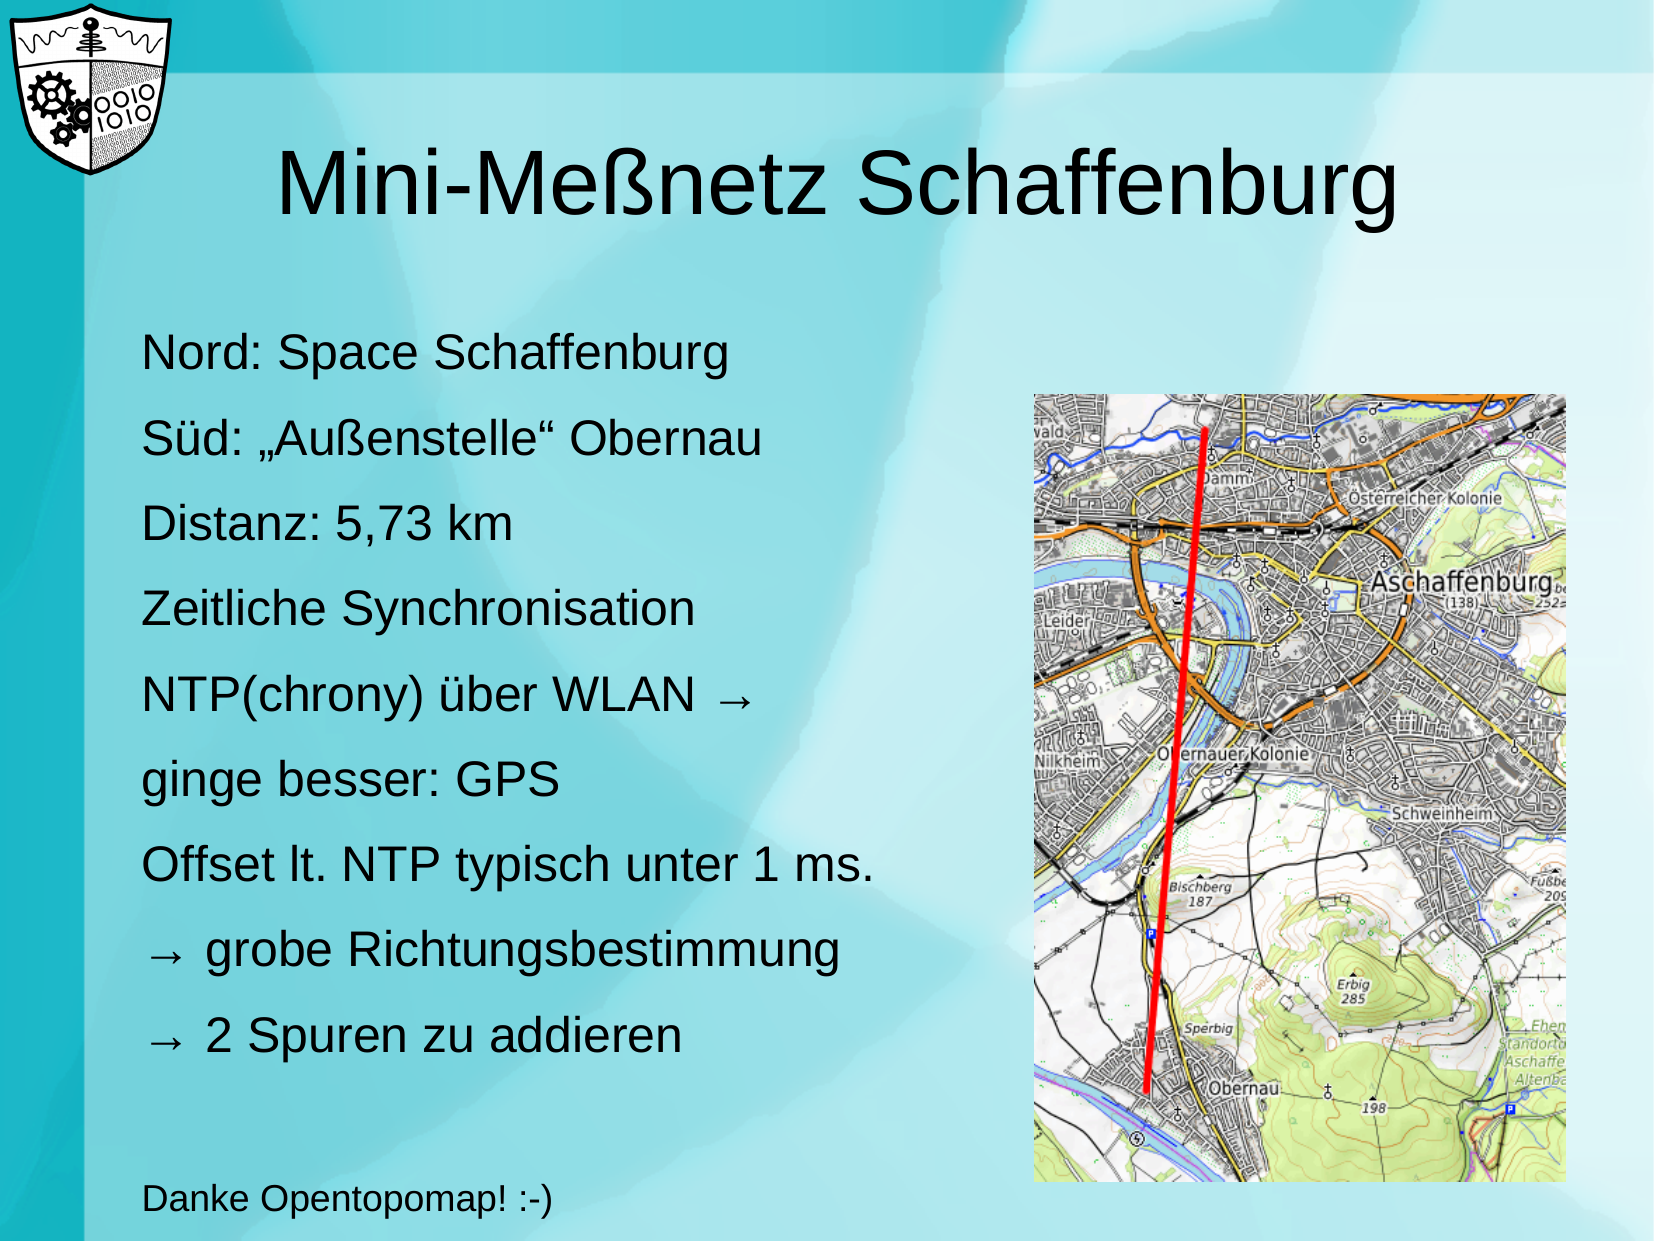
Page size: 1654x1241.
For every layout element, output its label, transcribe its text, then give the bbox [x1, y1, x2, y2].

picture [0, 0, 1654, 1241]
title Mini-Meßnetz Schaffenburg [94, 78, 1583, 287]
list Nord: Space Schaffenburg Süd: „Außenstelle“ Obernau Distanz: 5,73 km Zeitliche Synchronisation NTP(chrony) über WLAN → ginge besser: GPS Offset lt. NTP typisch unter 1 ms. → grobe Richtungsbestimmung → 2 Spuren zu addieren Danke Opentopomap! :-) [141, 324, 1506, 1220]
